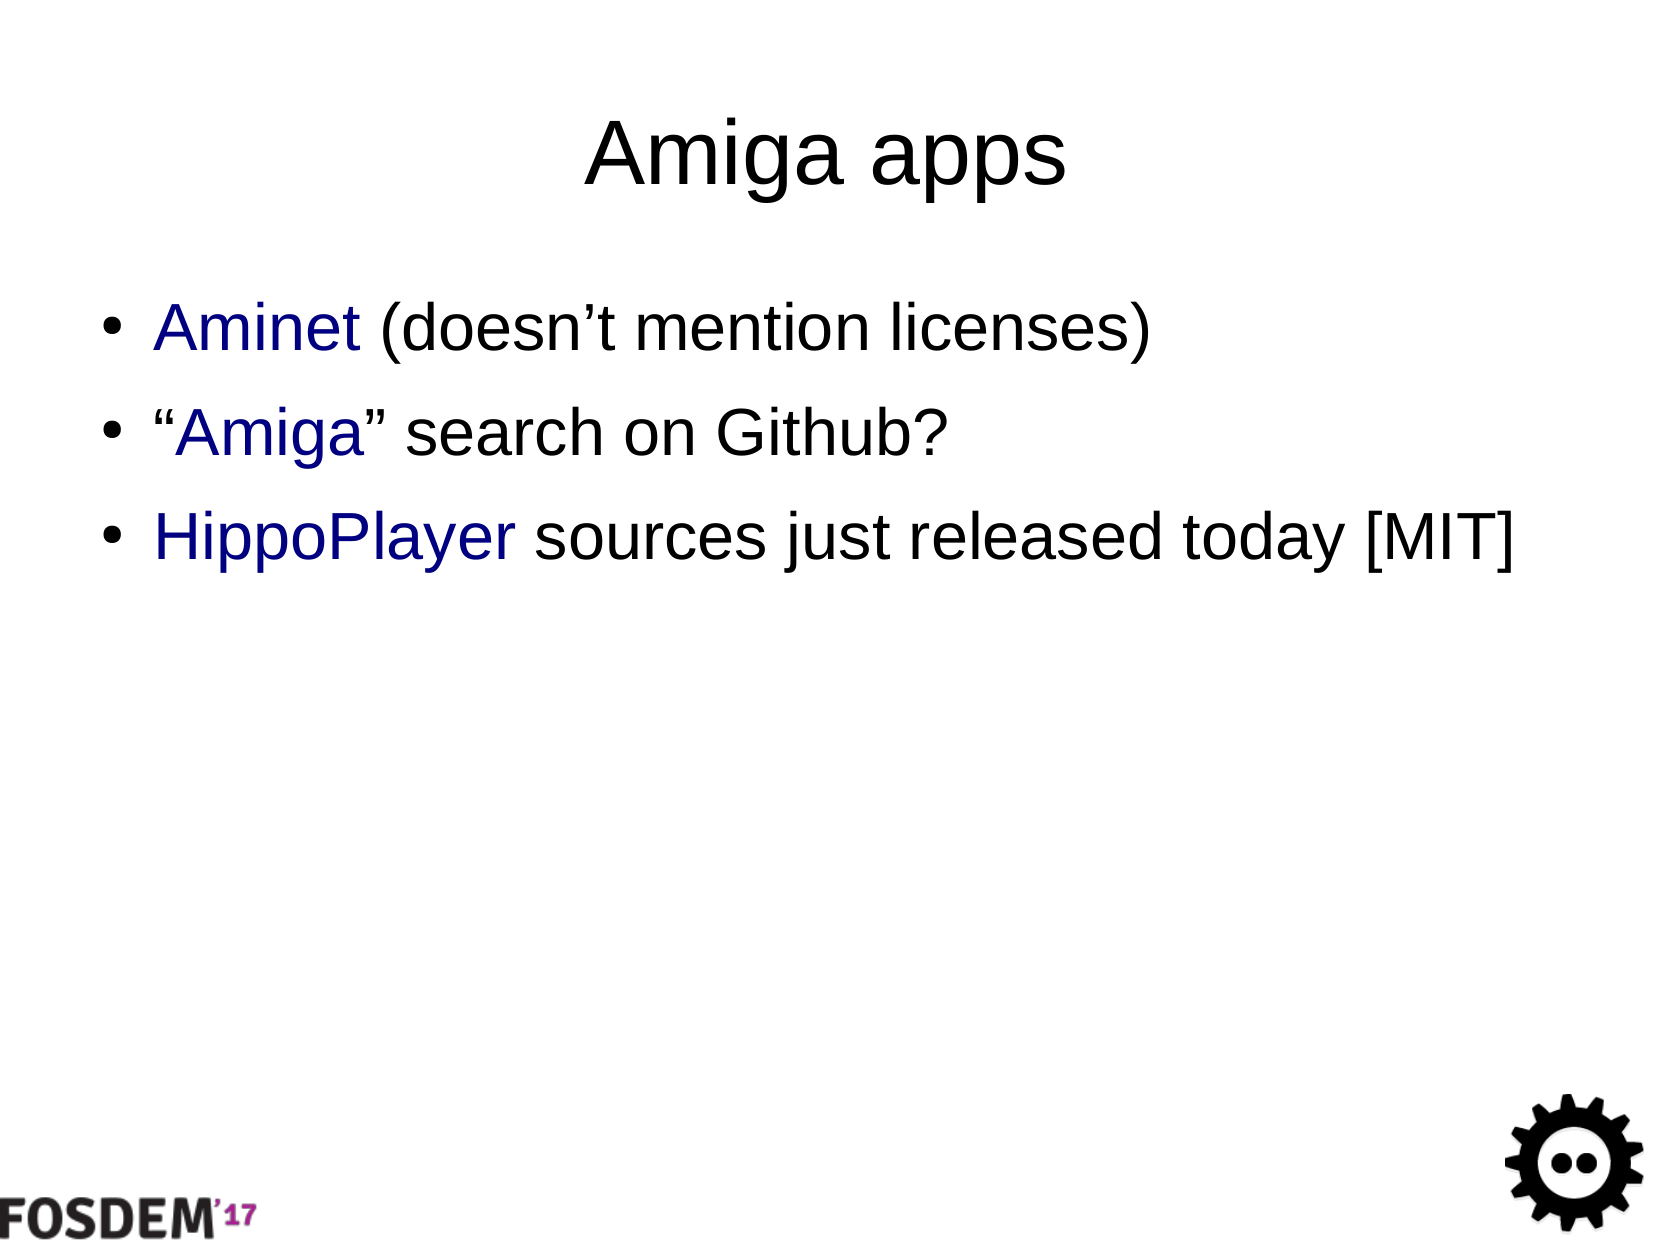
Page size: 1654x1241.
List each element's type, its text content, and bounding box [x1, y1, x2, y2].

list Aminet (doesn’t mention licenses) “Amiga” search on Github? HippoPlayer sources just released today [MIT] [82, 290, 1571, 1010]
picture [0, 1196, 258, 1241]
title Amiga apps [82, 49, 1571, 257]
picture [1505, 1094, 1648, 1235]
